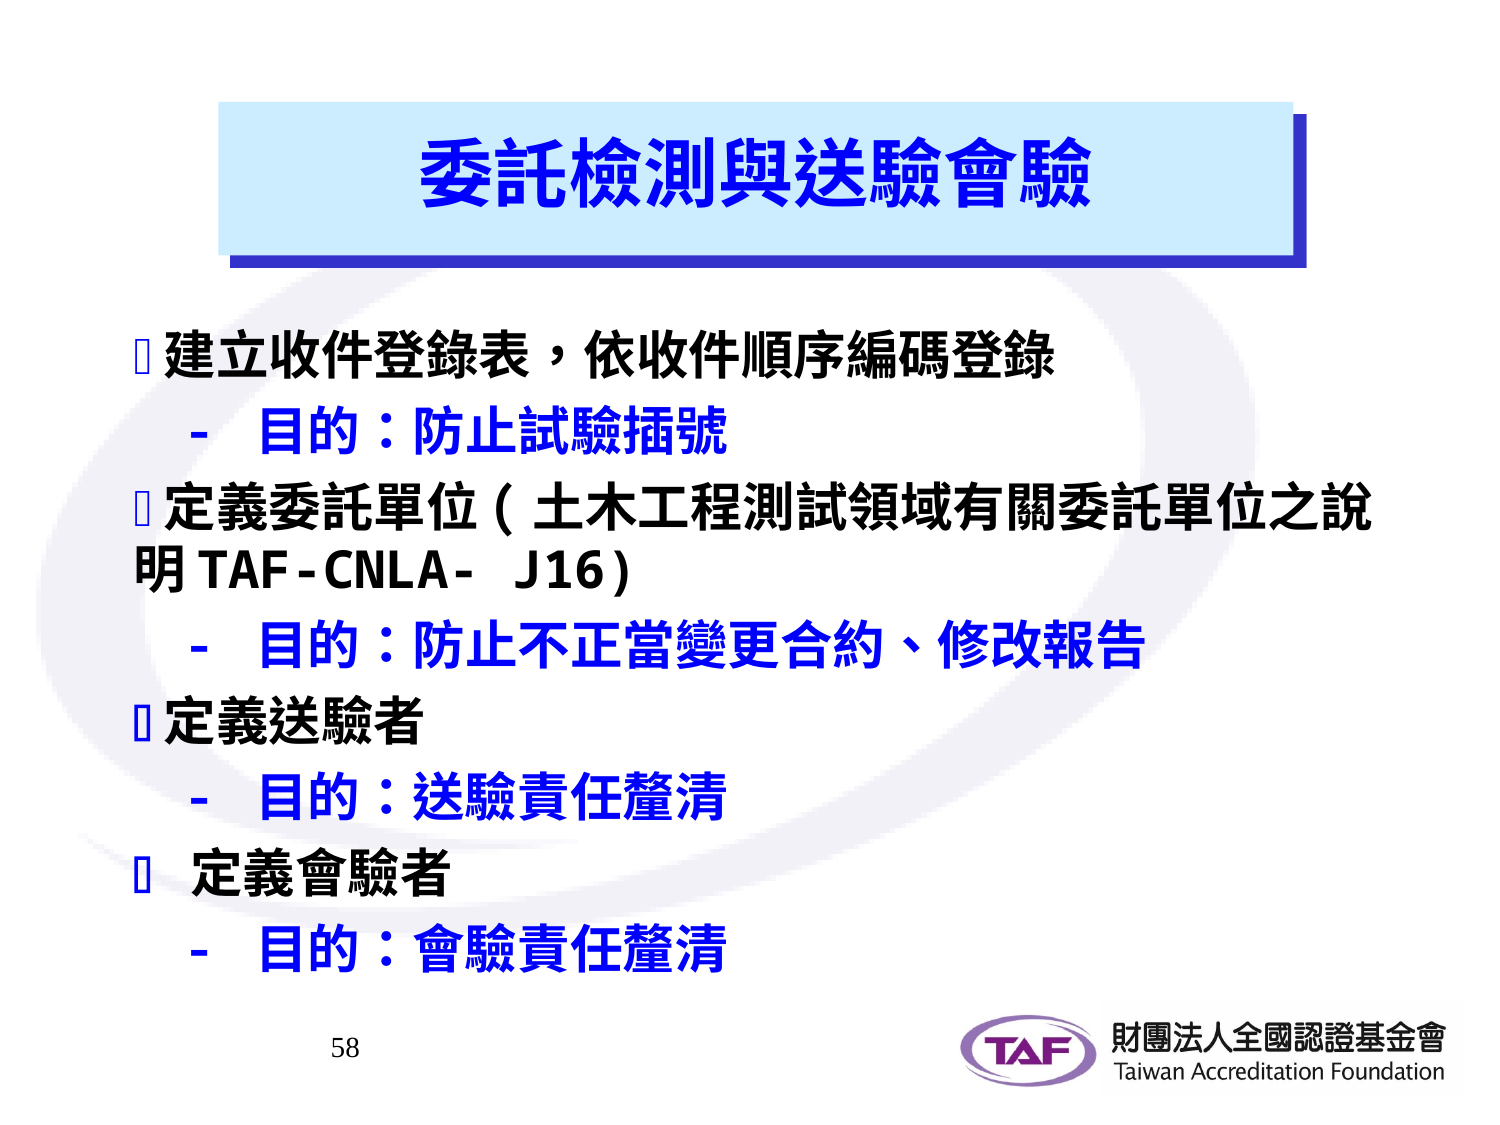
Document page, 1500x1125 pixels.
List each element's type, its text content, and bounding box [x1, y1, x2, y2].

text_box 委託檢測與送驗會驗 [218, 101, 1294, 256]
text_box <編號> [199, 1021, 376, 1125]
list 建立收件登錄表，依收件順序編碼登錄 - 目的：防止試驗插號 定義委託單位(土木工程測試領域有關委託單位之說明TAF-CNLA- J16) - 目的：防止不正當變更合約、修改報告 定義送驗者 - 目的：送驗責任釐清  定義會驗者 - 目的：會驗責任釐清 [118, 314, 1394, 990]
picture [937, 999, 1462, 1097]
